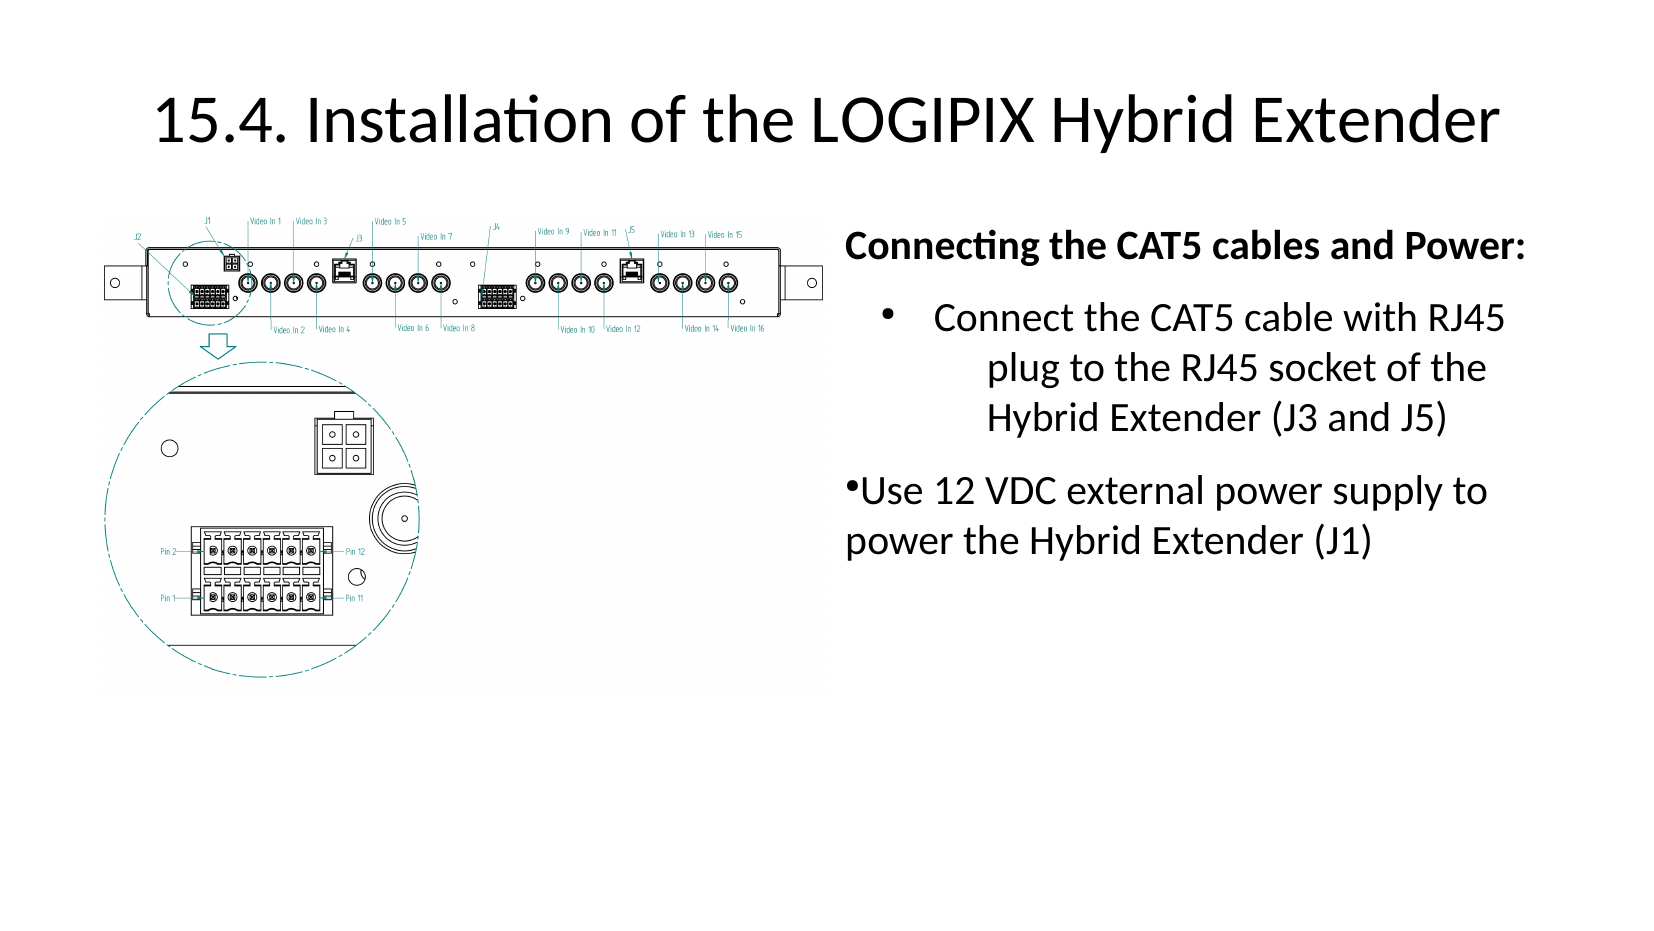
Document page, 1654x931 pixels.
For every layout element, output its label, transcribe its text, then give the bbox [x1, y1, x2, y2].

picture [100, 217, 827, 697]
title 15.4. Installation of the LOGIPIX Hybrid Extender [82, 73, 1571, 157]
list Connecting the CAT5 cables and Power: Connect the CAT5 cable with RJ45 plug to the RJ45 socket of the Hybrid Extender (J3 and J5) Use 12 VDC external power supply to power the Hybrid Extender (J1) [845, 217, 1572, 758]
